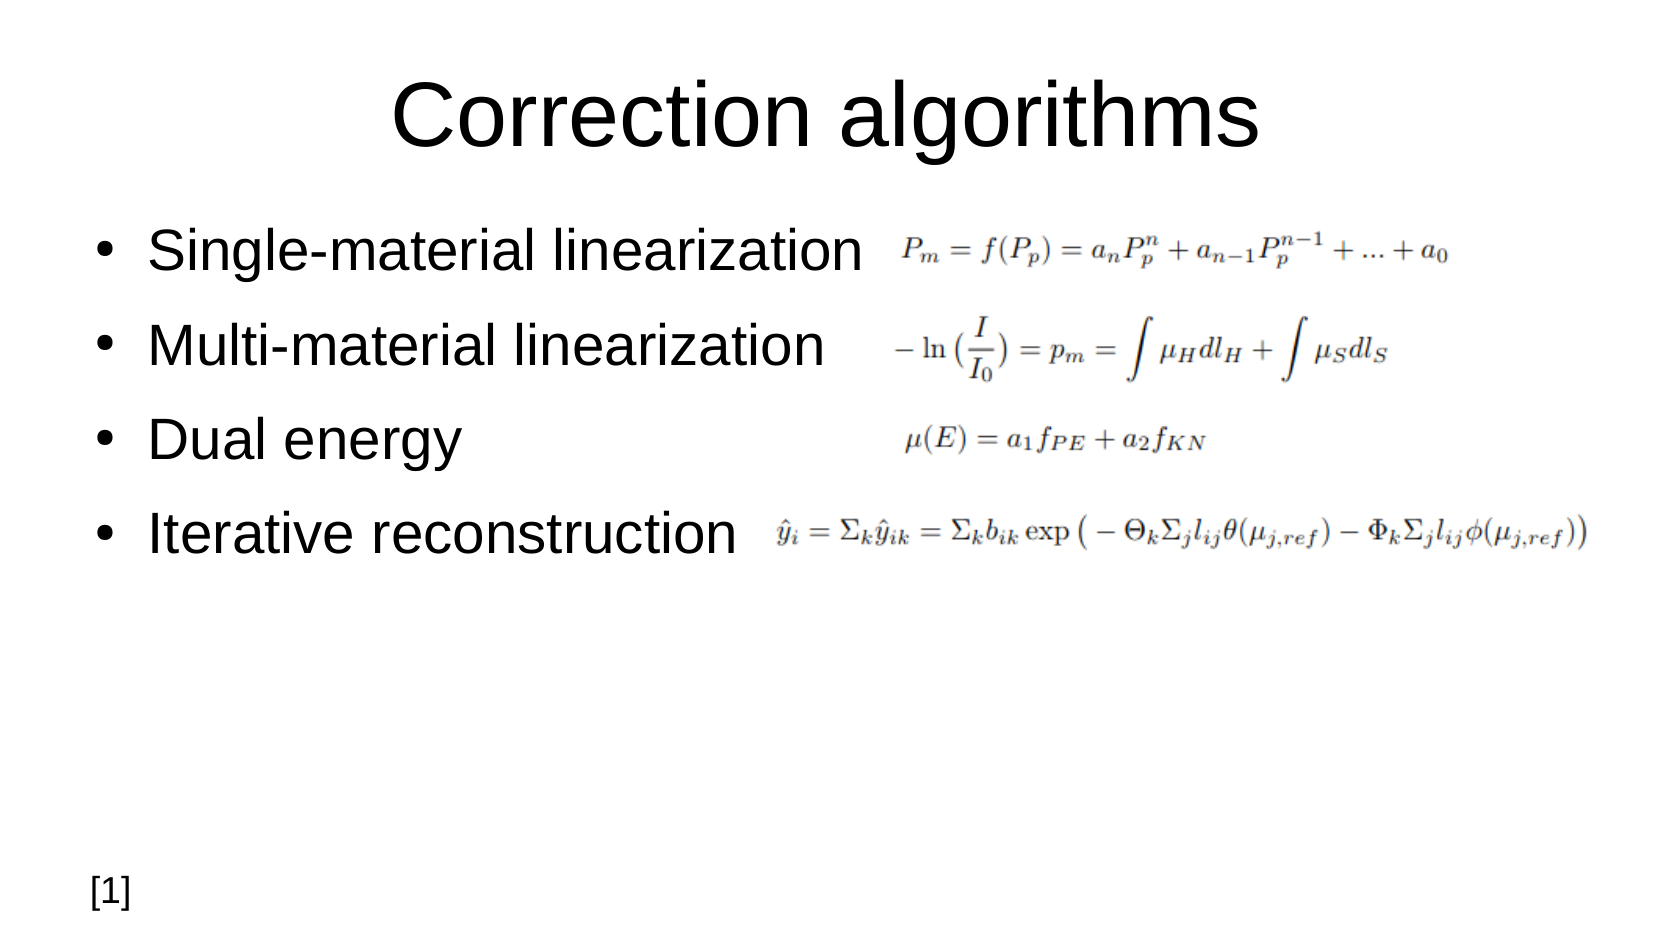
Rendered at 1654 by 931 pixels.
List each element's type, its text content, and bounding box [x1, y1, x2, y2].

picture [862, 192, 1522, 474]
list Single-material linearization Multi-material linearization Dual energy Iterative reconstruction [76, 217, 1565, 758]
title Correction algorithms [82, 37, 1571, 193]
text_box [1] [75, 862, 147, 920]
picture [760, 497, 1613, 566]
